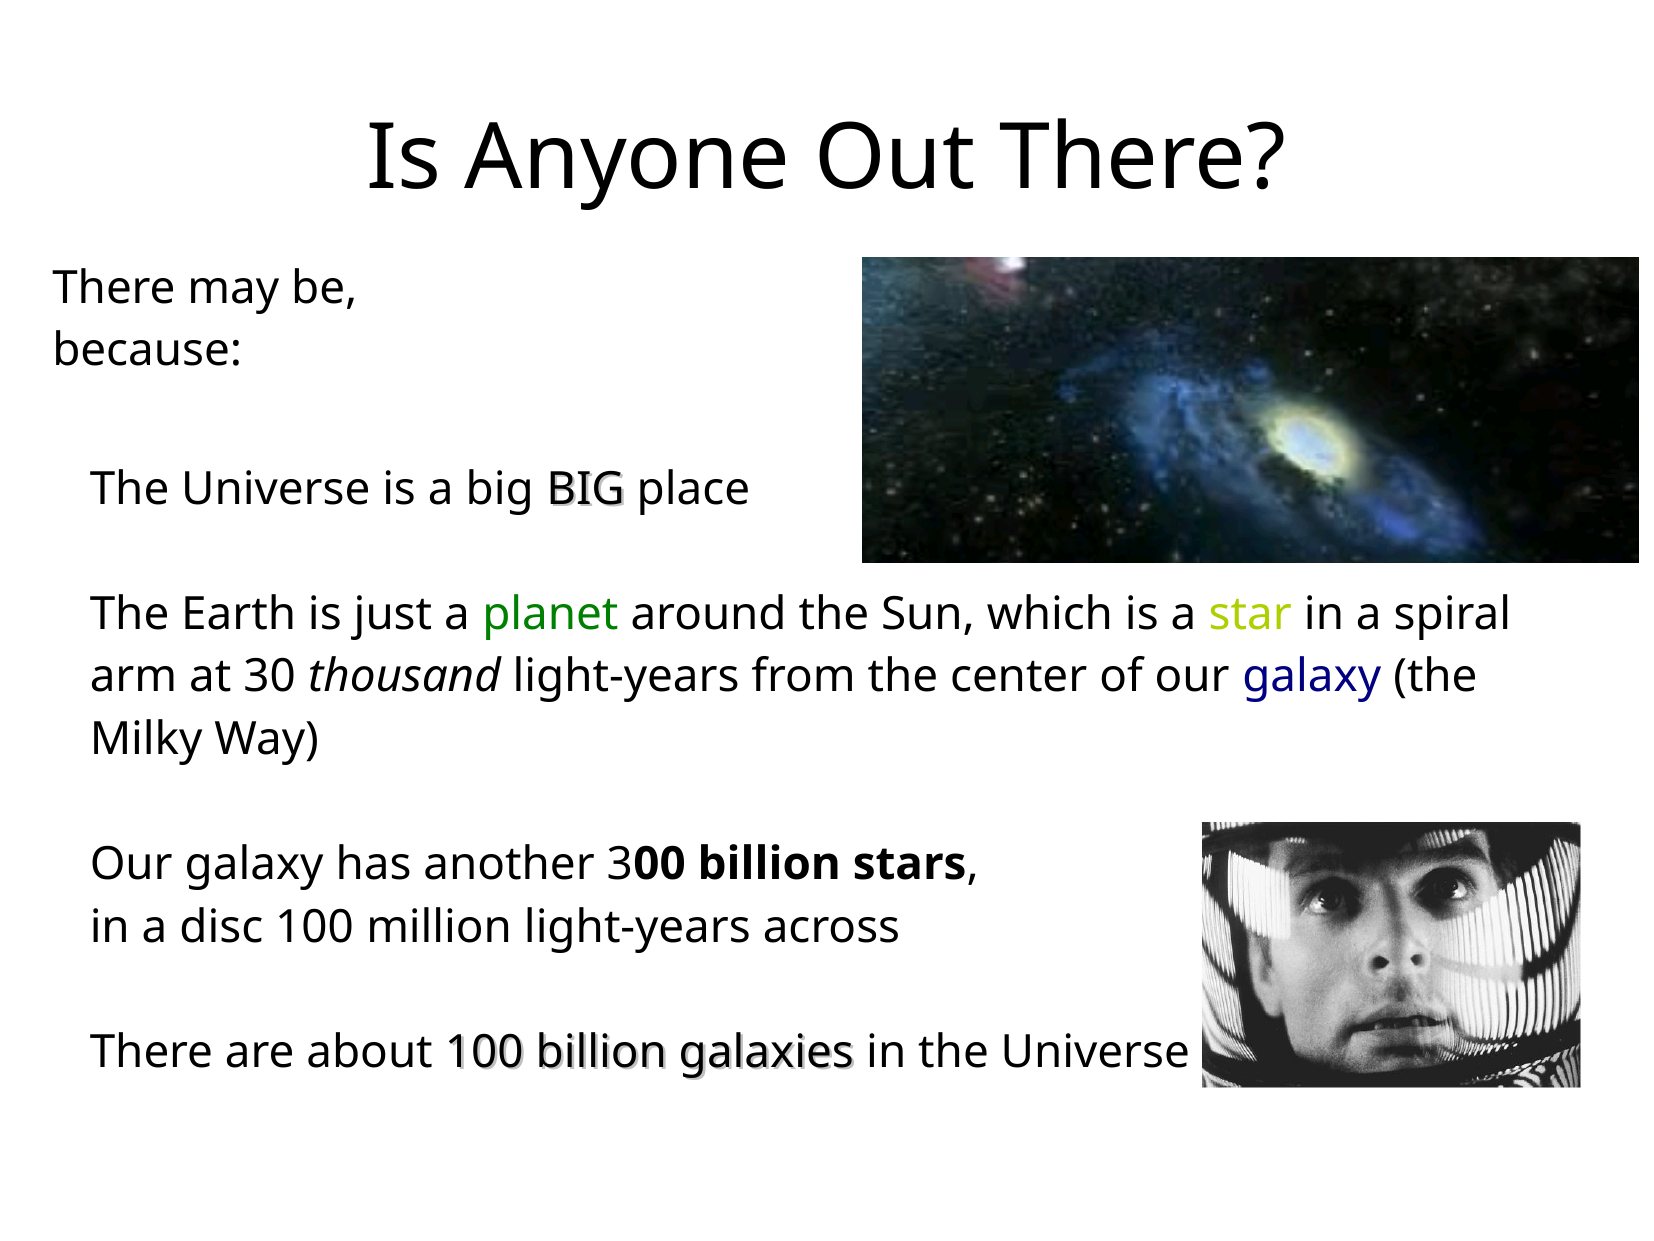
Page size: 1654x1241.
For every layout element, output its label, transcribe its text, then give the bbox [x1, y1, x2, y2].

text_box There may be, because: [37, 246, 526, 405]
picture [1200, 821, 1581, 1088]
title Is Anyone Out There? [82, 49, 1571, 257]
picture [862, 257, 1639, 563]
text_box The Universe is a big BIG place The Earth is just a planet around the Sun, which is a star in a spiral arm at 30 thousand light-years from the center of our galaxy (the Milky Way) Our galaxy has another 300 billion stars, in a disc 100 million light-years across There are about 100 billion galaxies in the Universe [75, 447, 1538, 1219]
